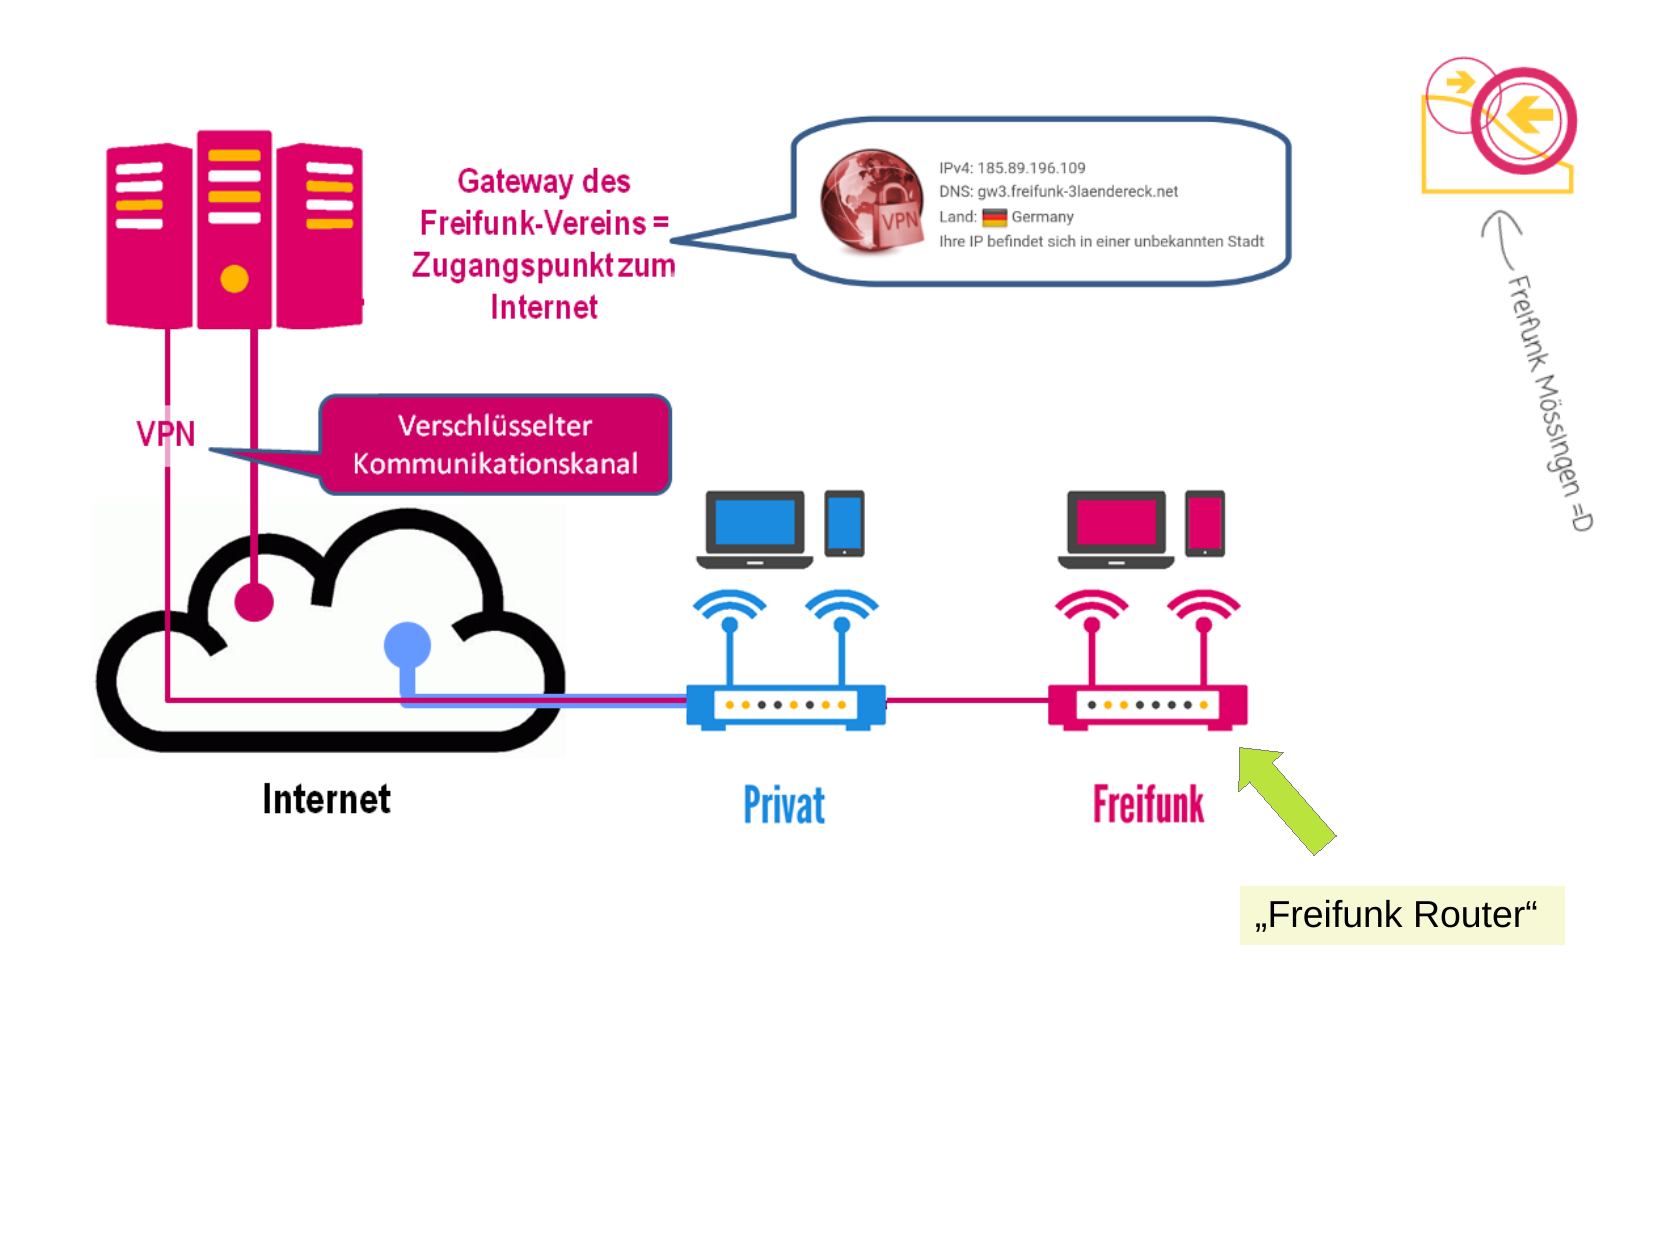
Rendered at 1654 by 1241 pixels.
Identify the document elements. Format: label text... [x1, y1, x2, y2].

text_box [1238, 747, 1337, 856]
picture [1401, 29, 1627, 562]
picture [59, 88, 1317, 854]
text_box „Freifunk Router“ [1240, 885, 1565, 945]
